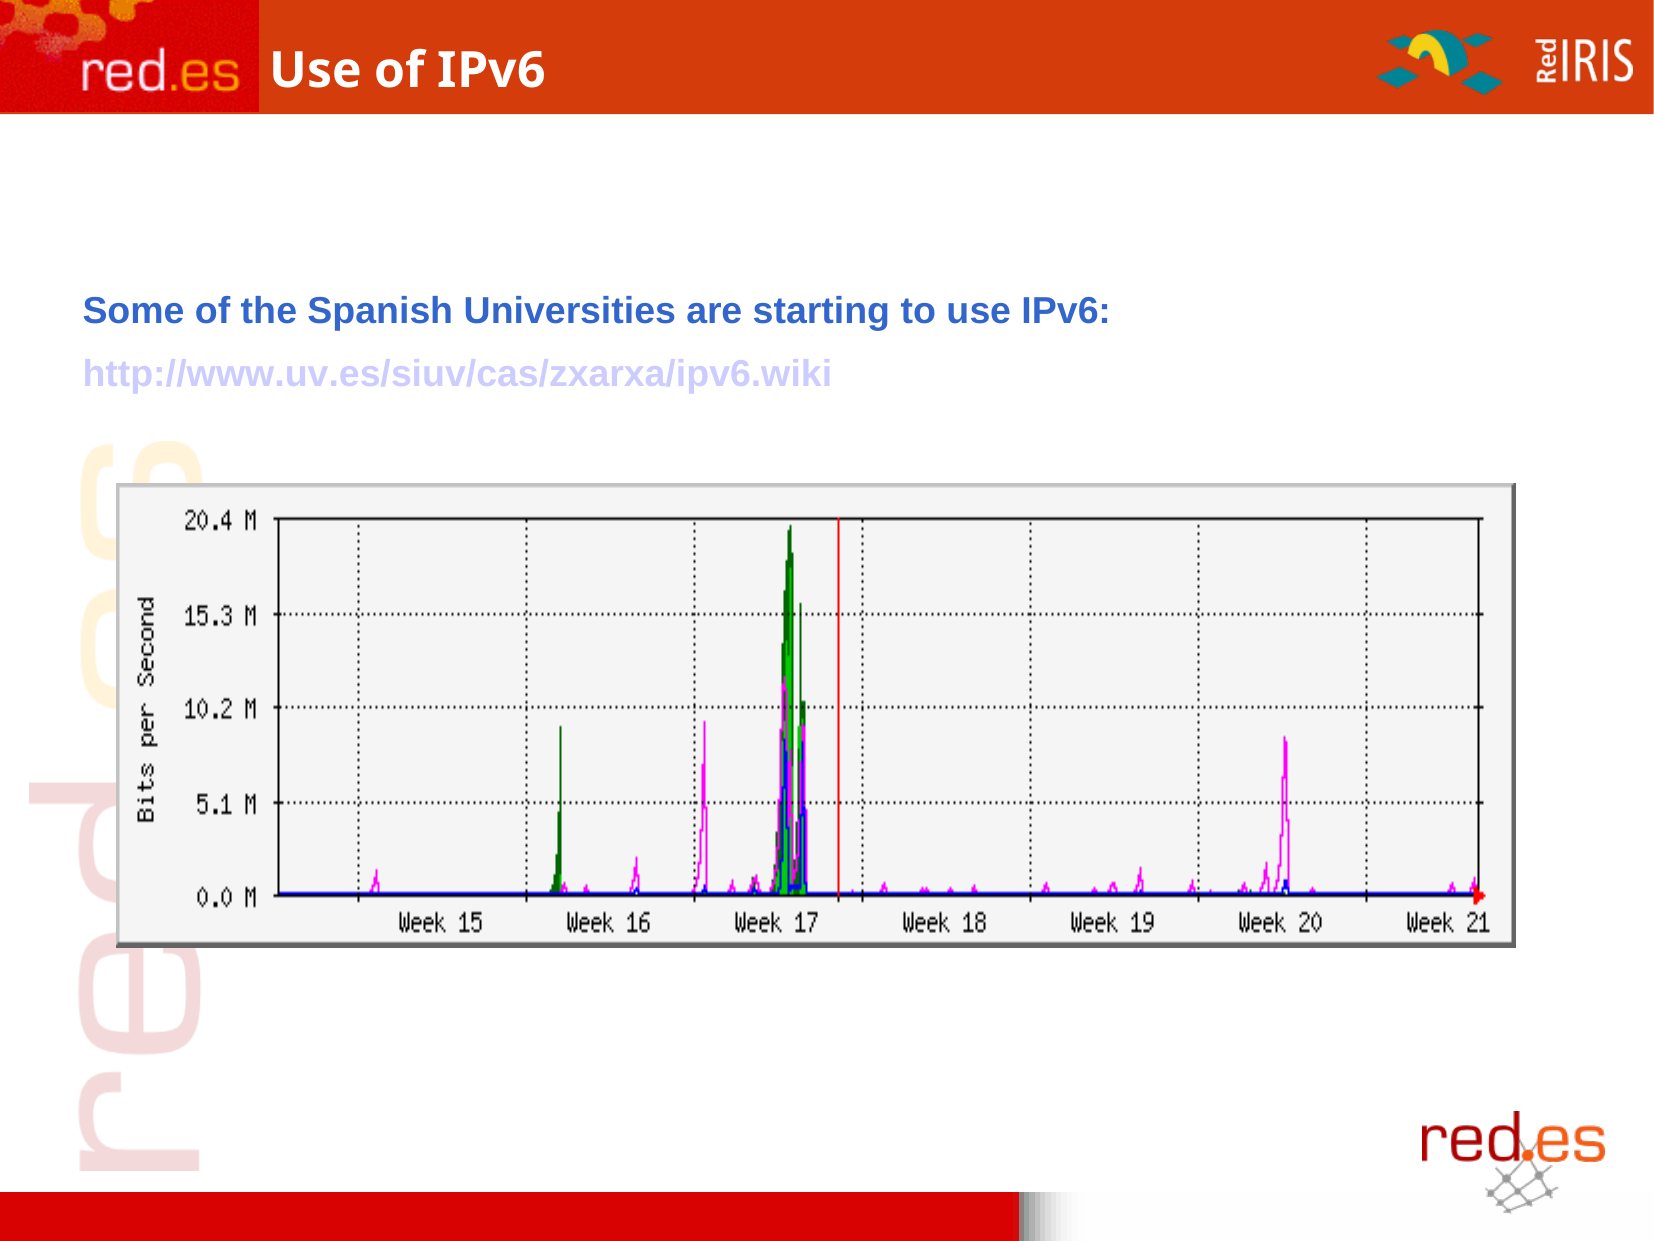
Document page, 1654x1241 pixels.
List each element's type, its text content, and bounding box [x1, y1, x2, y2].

picture [29, 441, 380, 1171]
list Some of the Spanish Universities are starting to use IPv6: http://www.uv.es/siuv/cas/zxarxa/ipv6.wiki [82, 289, 1570, 1107]
picture [0, 1111, 1654, 1241]
title Use of IPv6 [269, 0, 1555, 139]
picture [0, 0, 259, 112]
picture [116, 483, 1516, 948]
picture [1555, 30, 1633, 95]
